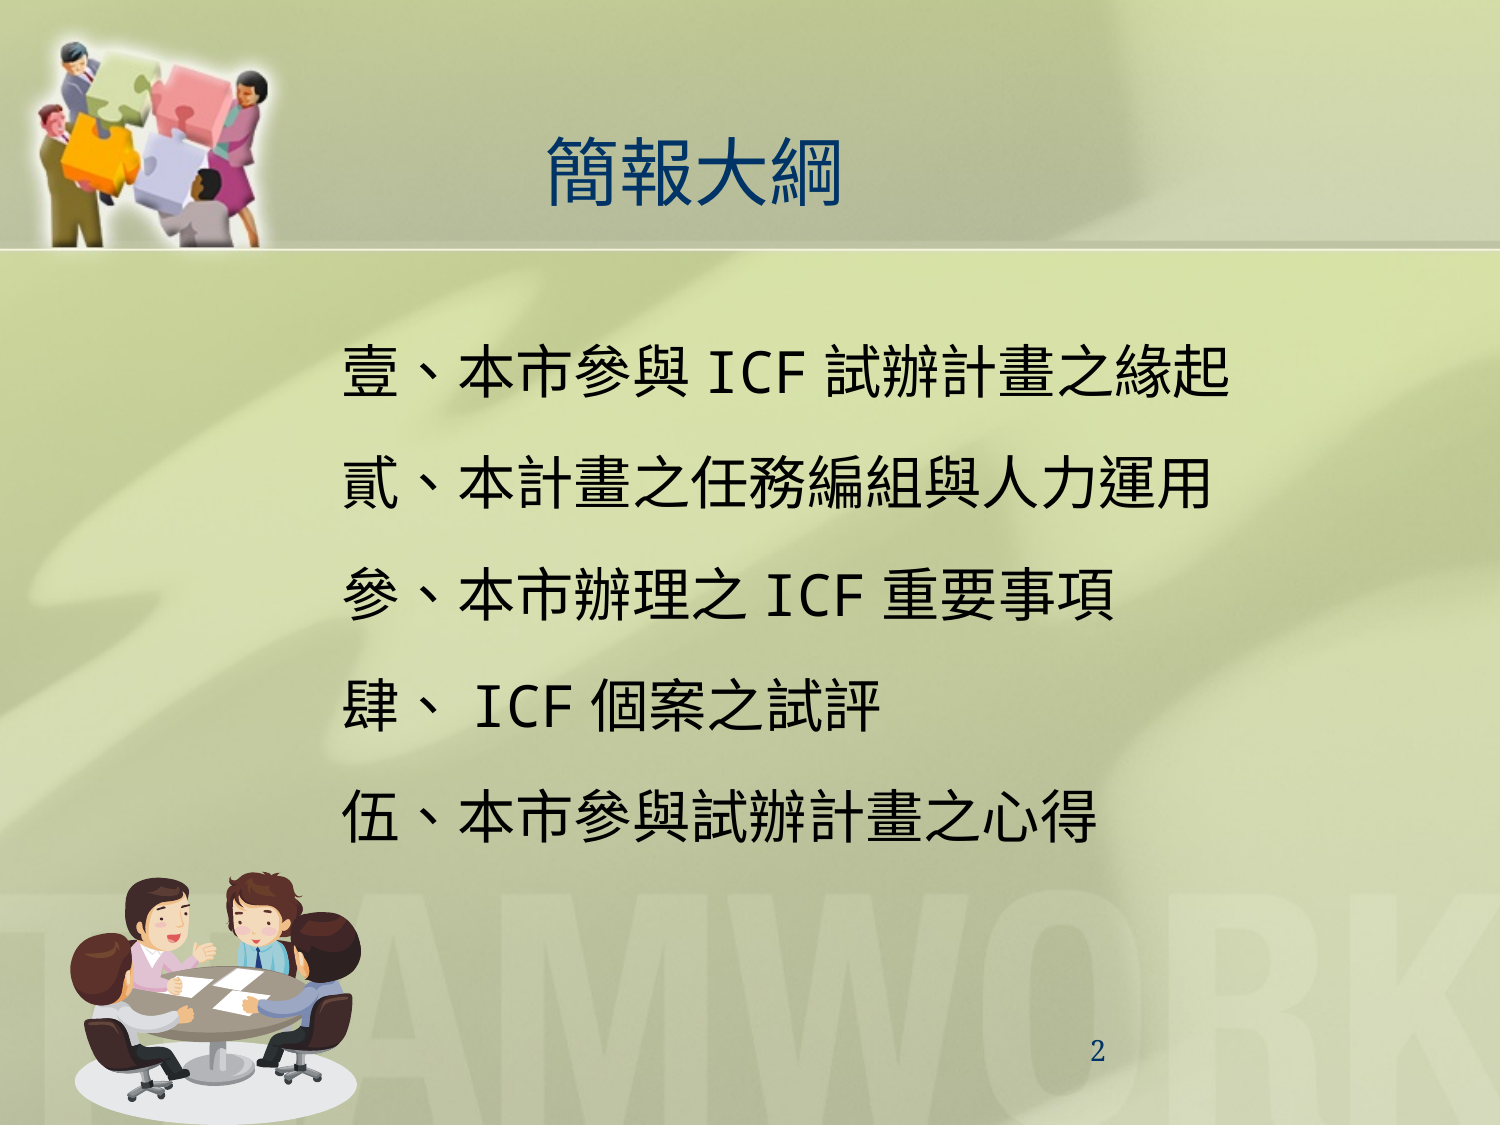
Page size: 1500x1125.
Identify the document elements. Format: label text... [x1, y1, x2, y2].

text_box [1074, 1024, 1426, 1103]
title 簡報大綱 [82, 93, 1308, 247]
list 壹、本市參與ICF試辦計畫之緣起 貳、本計畫之任務編組與人力運用 參、本市辦理之ICF重要事項 肆、ICF個案之試評 伍、本市參與試辦計畫之心得 [281, 328, 1266, 985]
picture [70, 871, 361, 1125]
